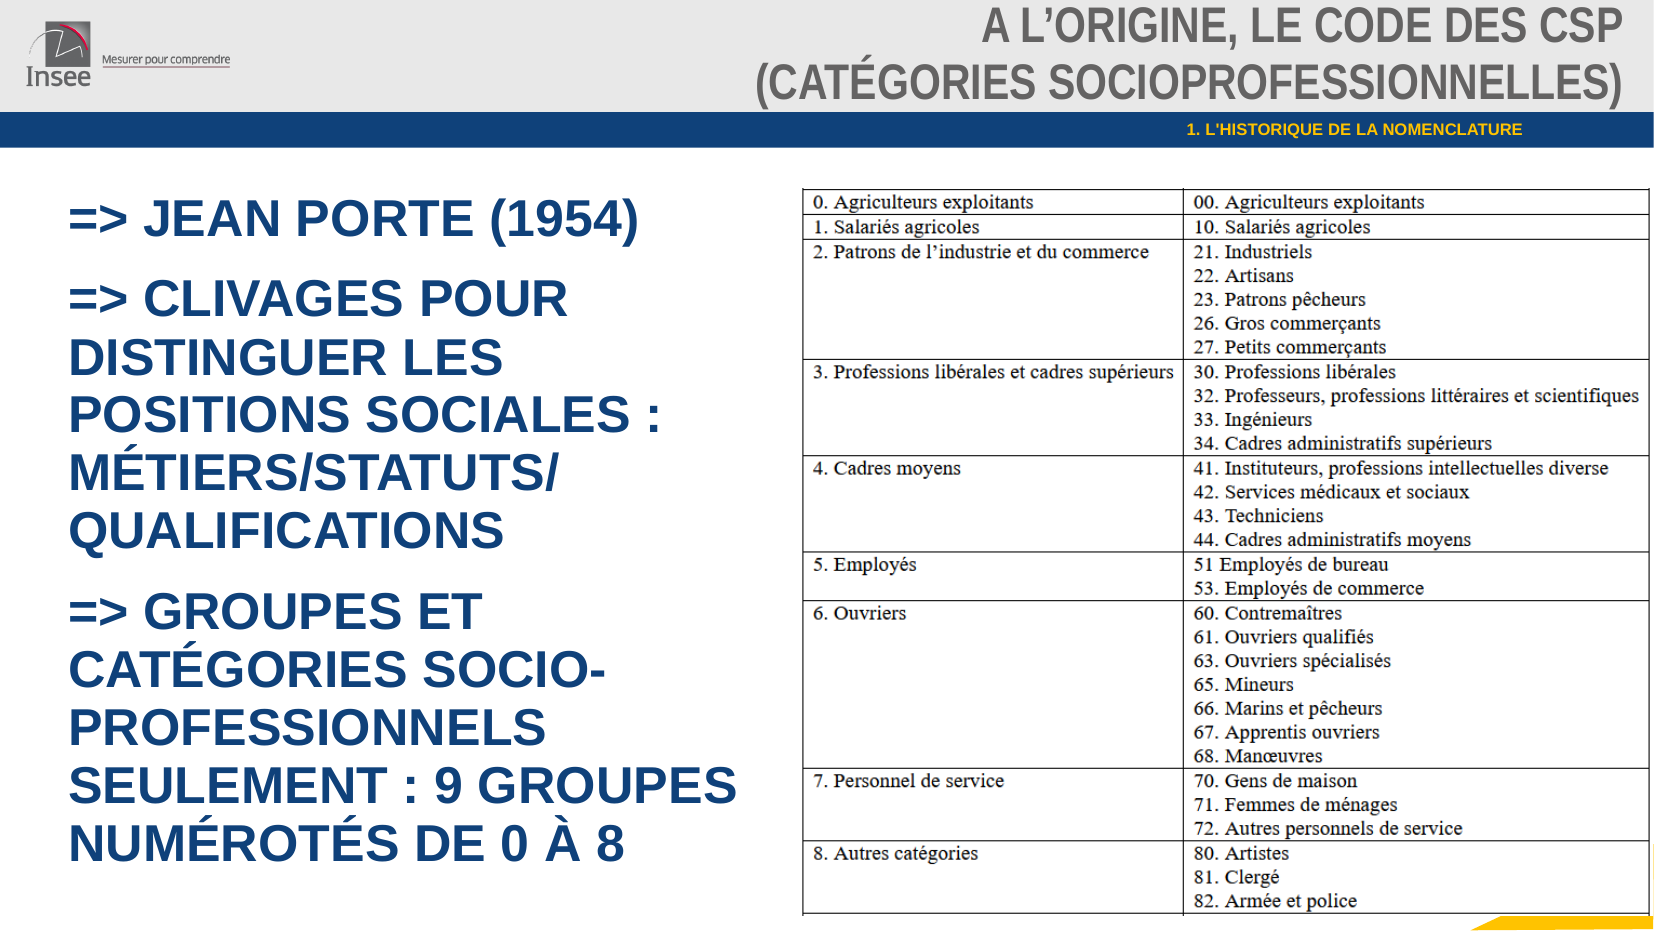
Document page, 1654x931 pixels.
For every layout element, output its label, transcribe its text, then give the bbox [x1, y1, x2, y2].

picture [797, 188, 1654, 916]
title A l’origine, le code des CSP (catégories sOcioprofessionnelles) [265, 0, 1625, 107]
picture [23, 0, 230, 89]
list => Jean porte (1954) => clivages pour distinguer les positions sociales : métiers/statuts/ qualifications => groupes et catégories socio-professionnels seulement : 9 groupes numérotés de 0 à 8 [0, 188, 797, 873]
